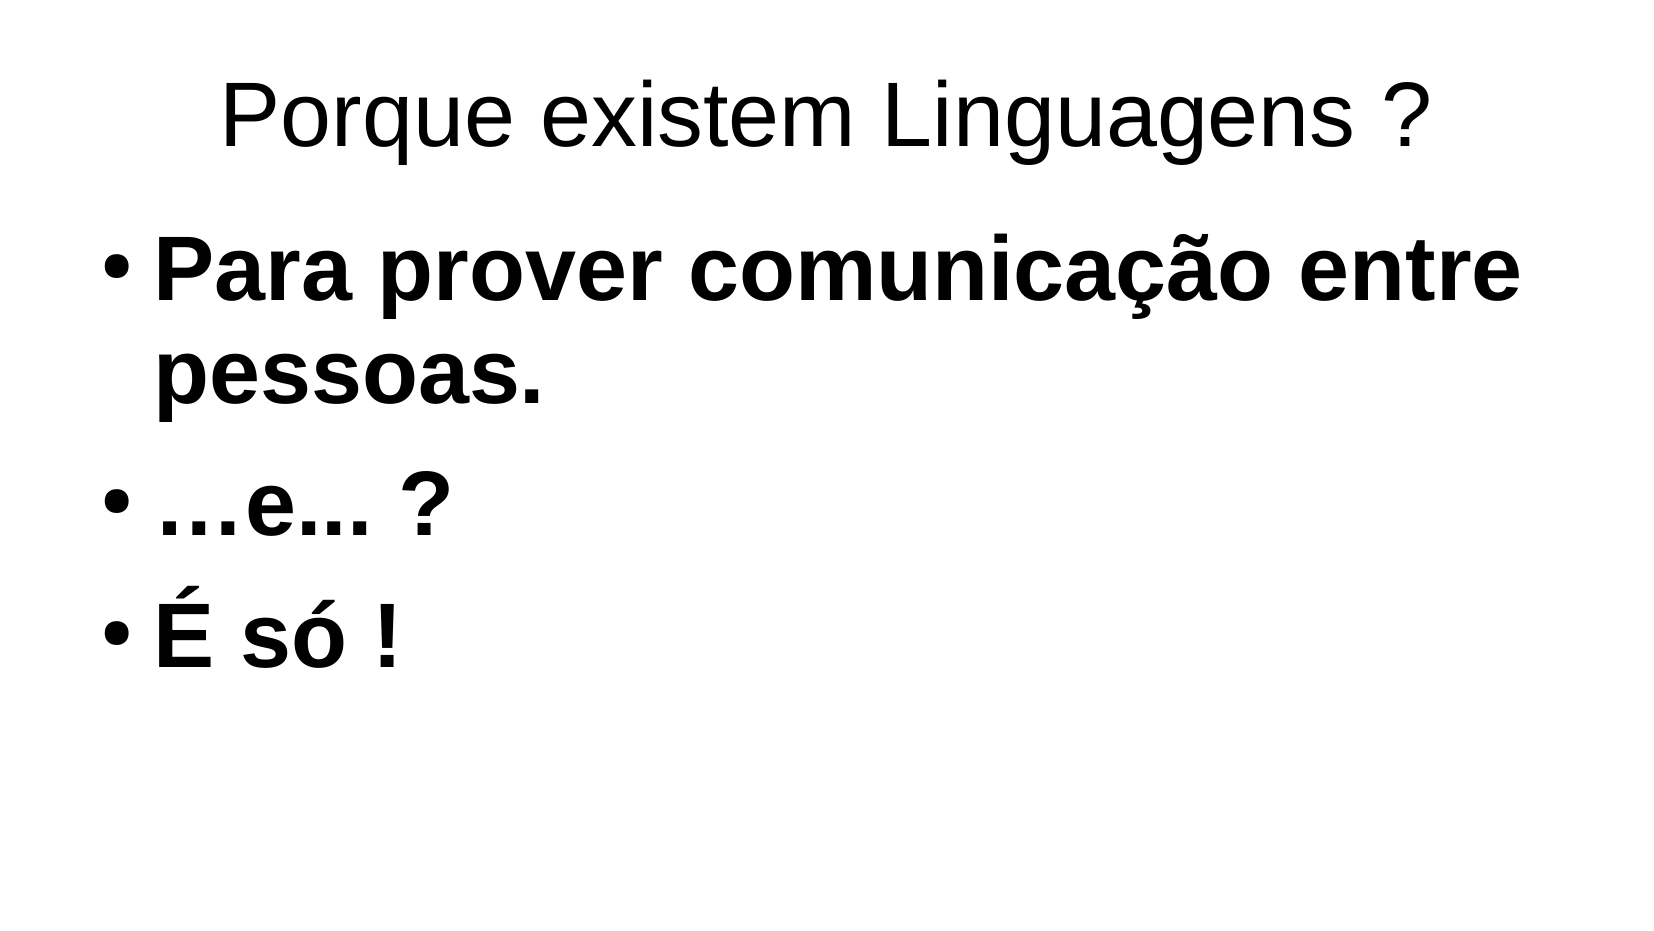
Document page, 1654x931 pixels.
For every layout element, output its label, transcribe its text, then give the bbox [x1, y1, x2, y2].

title Porque existem Linguagens ? [82, 37, 1571, 193]
list Para prover comunicação entre pessoas. …e... ? É só ! [82, 217, 1571, 758]
